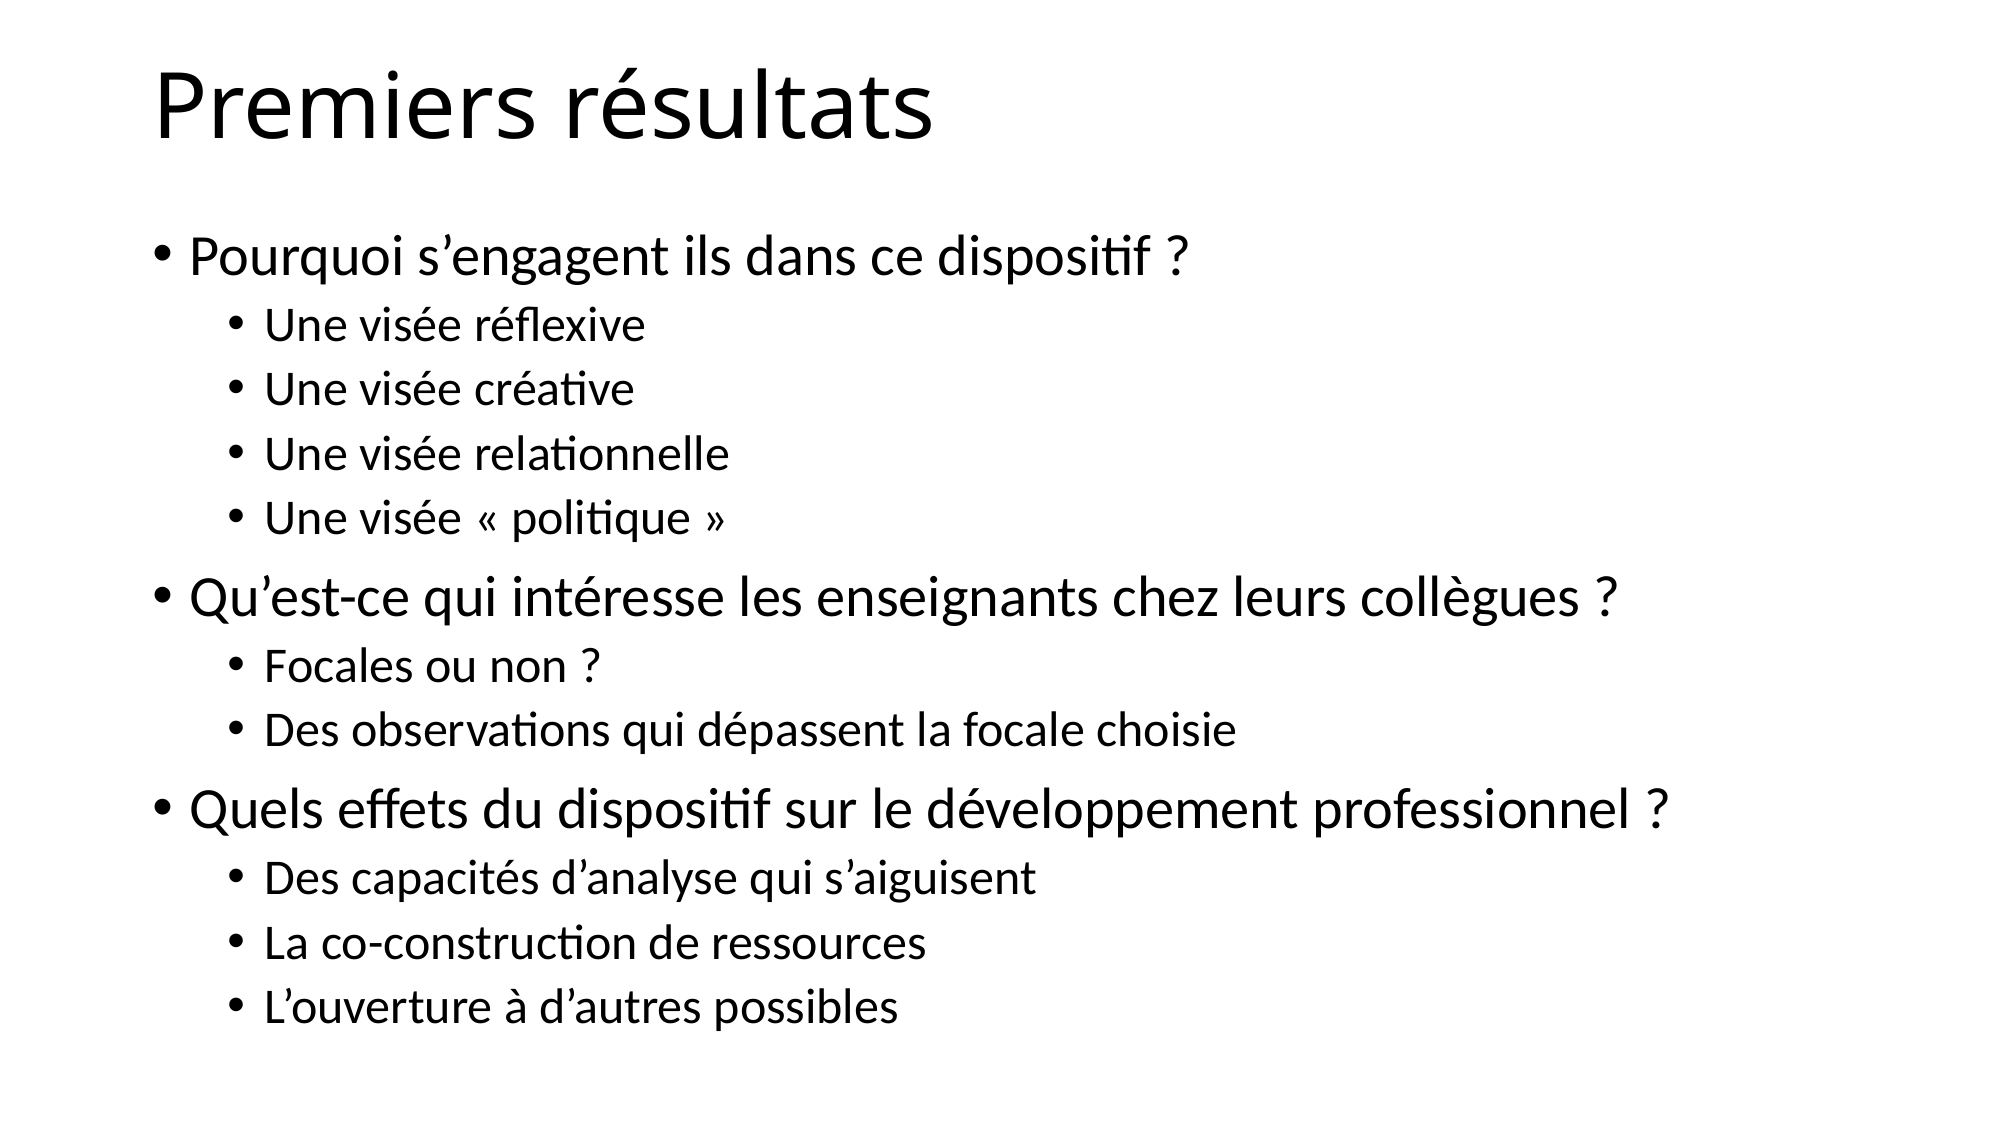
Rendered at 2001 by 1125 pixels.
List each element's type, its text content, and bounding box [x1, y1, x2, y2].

list Pourquoi s’engagent ils dans ce dispositif ? Une visée réflexive Une visée créative Une visée relationnelle Une visée « politique » Qu’est-ce qui intéresse les enseignants chez leurs collègues ? Focales ou non ? Des observations qui dépassent la focale choisie Quels effets du dispositif sur le développement professionnel ? Des capacités d’analyse qui s’aiguisent La co-construction de ressources L’ouverture à d’autres possibles [137, 217, 1920, 1094]
title Premiers résultats [137, 0, 1863, 217]
